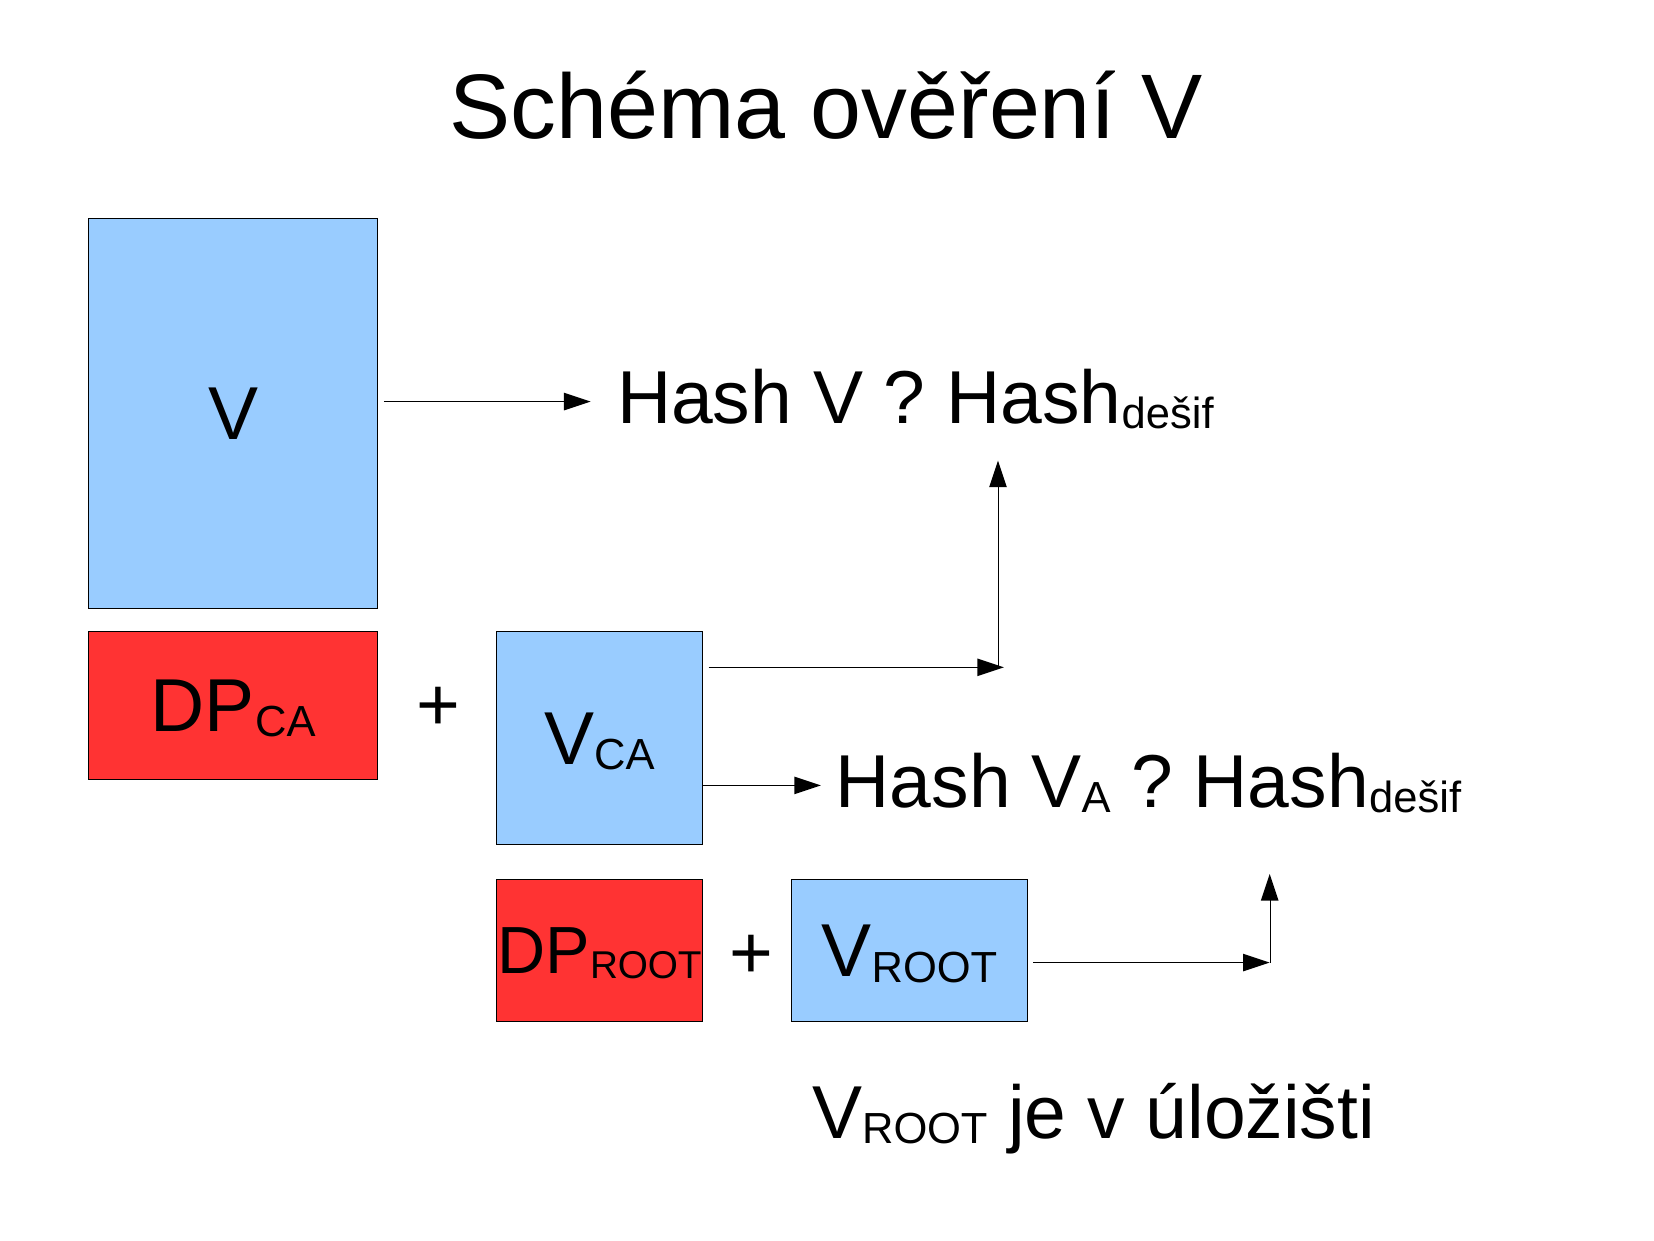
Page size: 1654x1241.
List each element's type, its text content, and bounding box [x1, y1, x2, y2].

text_box VCA [496, 631, 703, 845]
text_box V [88, 218, 378, 609]
text_box Hash V ? Hashdešif [602, 348, 1270, 472]
text_box Hash VA ? Hashdešif [820, 732, 1530, 856]
text_box VROOT je v úložišti [797, 1062, 1418, 1211]
title Schéma ověření V [82, 55, 1571, 159]
text_box + [401, 655, 491, 755]
text_box DPROOT [496, 879, 703, 1022]
text_box VROOT [791, 879, 1028, 1022]
text_box DPCA [88, 631, 378, 780]
text_box + [714, 903, 774, 1003]
